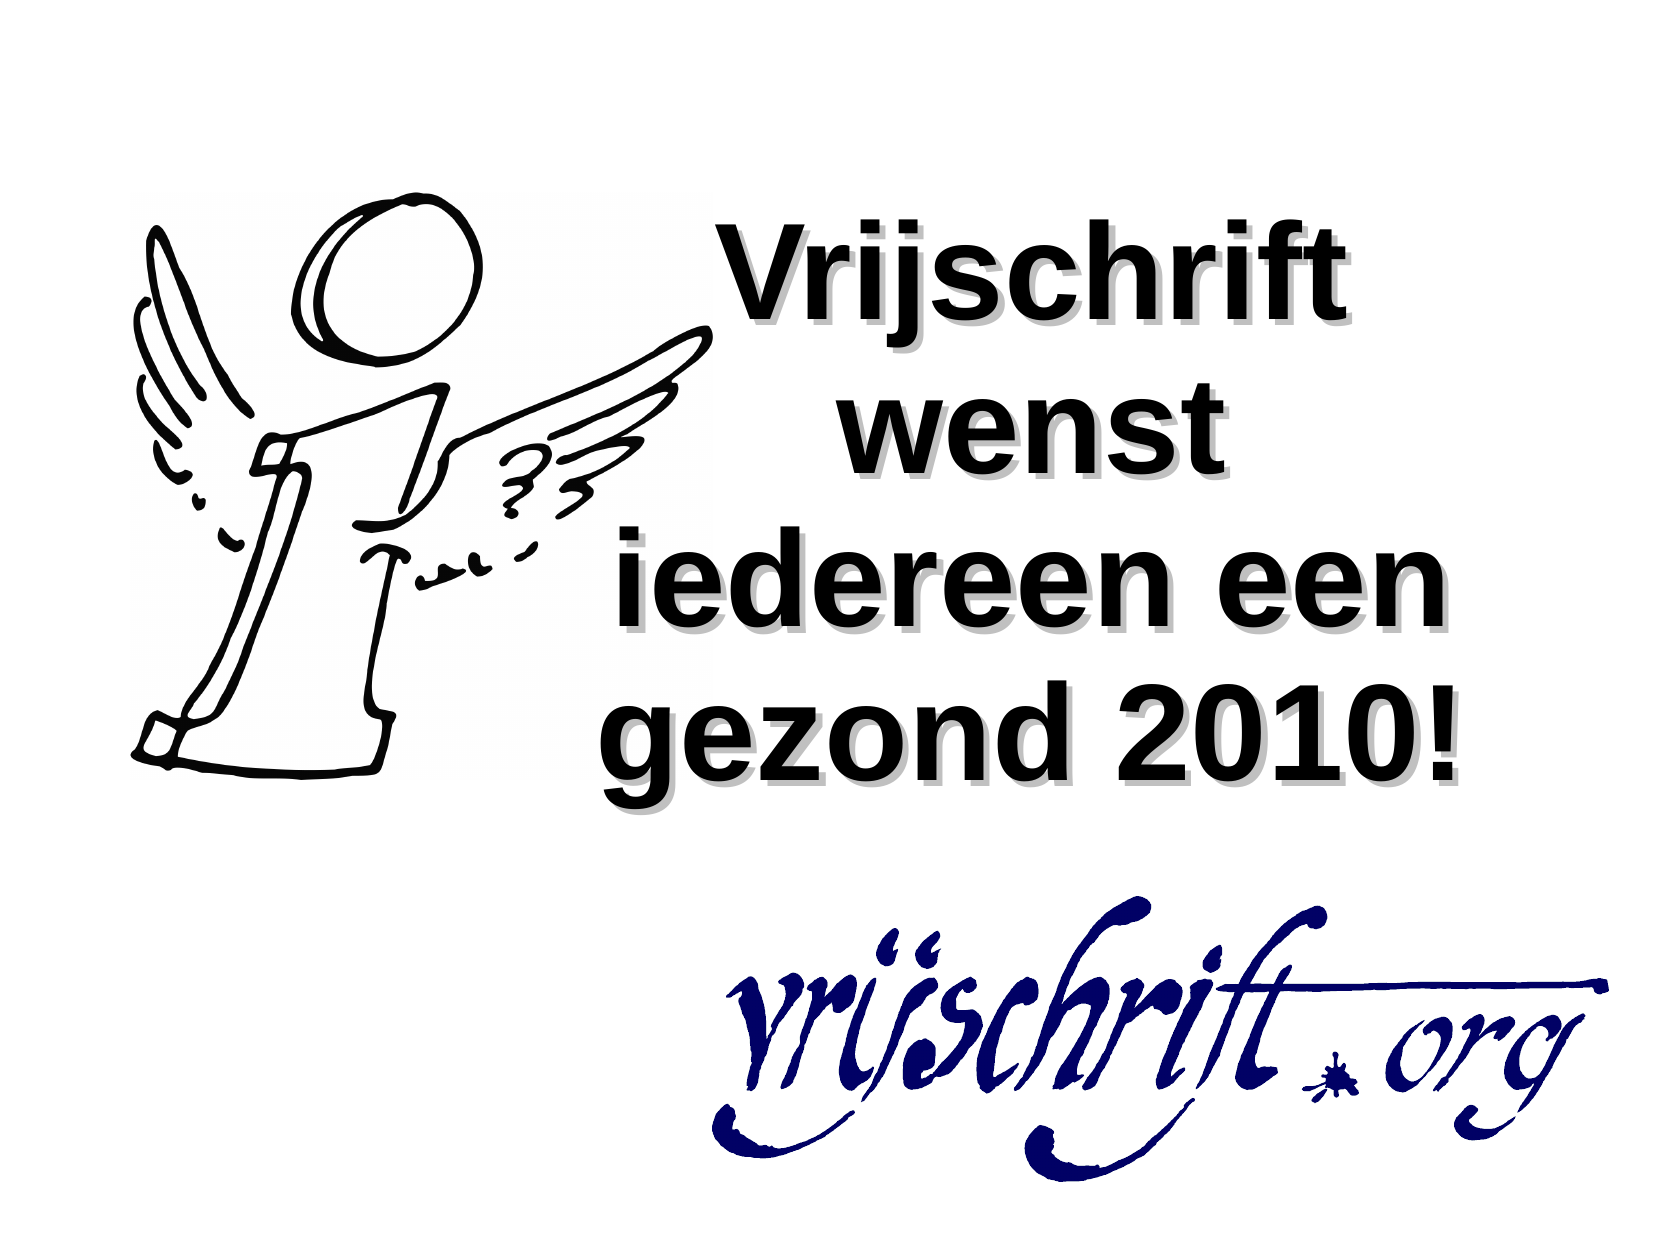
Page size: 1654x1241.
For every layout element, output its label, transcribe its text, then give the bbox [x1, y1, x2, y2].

picture [712, 896, 1609, 1182]
picture [130, 192, 525, 780]
text_box Vrijschrift wenst iedereen een gezond 2010! [525, 187, 1538, 911]
